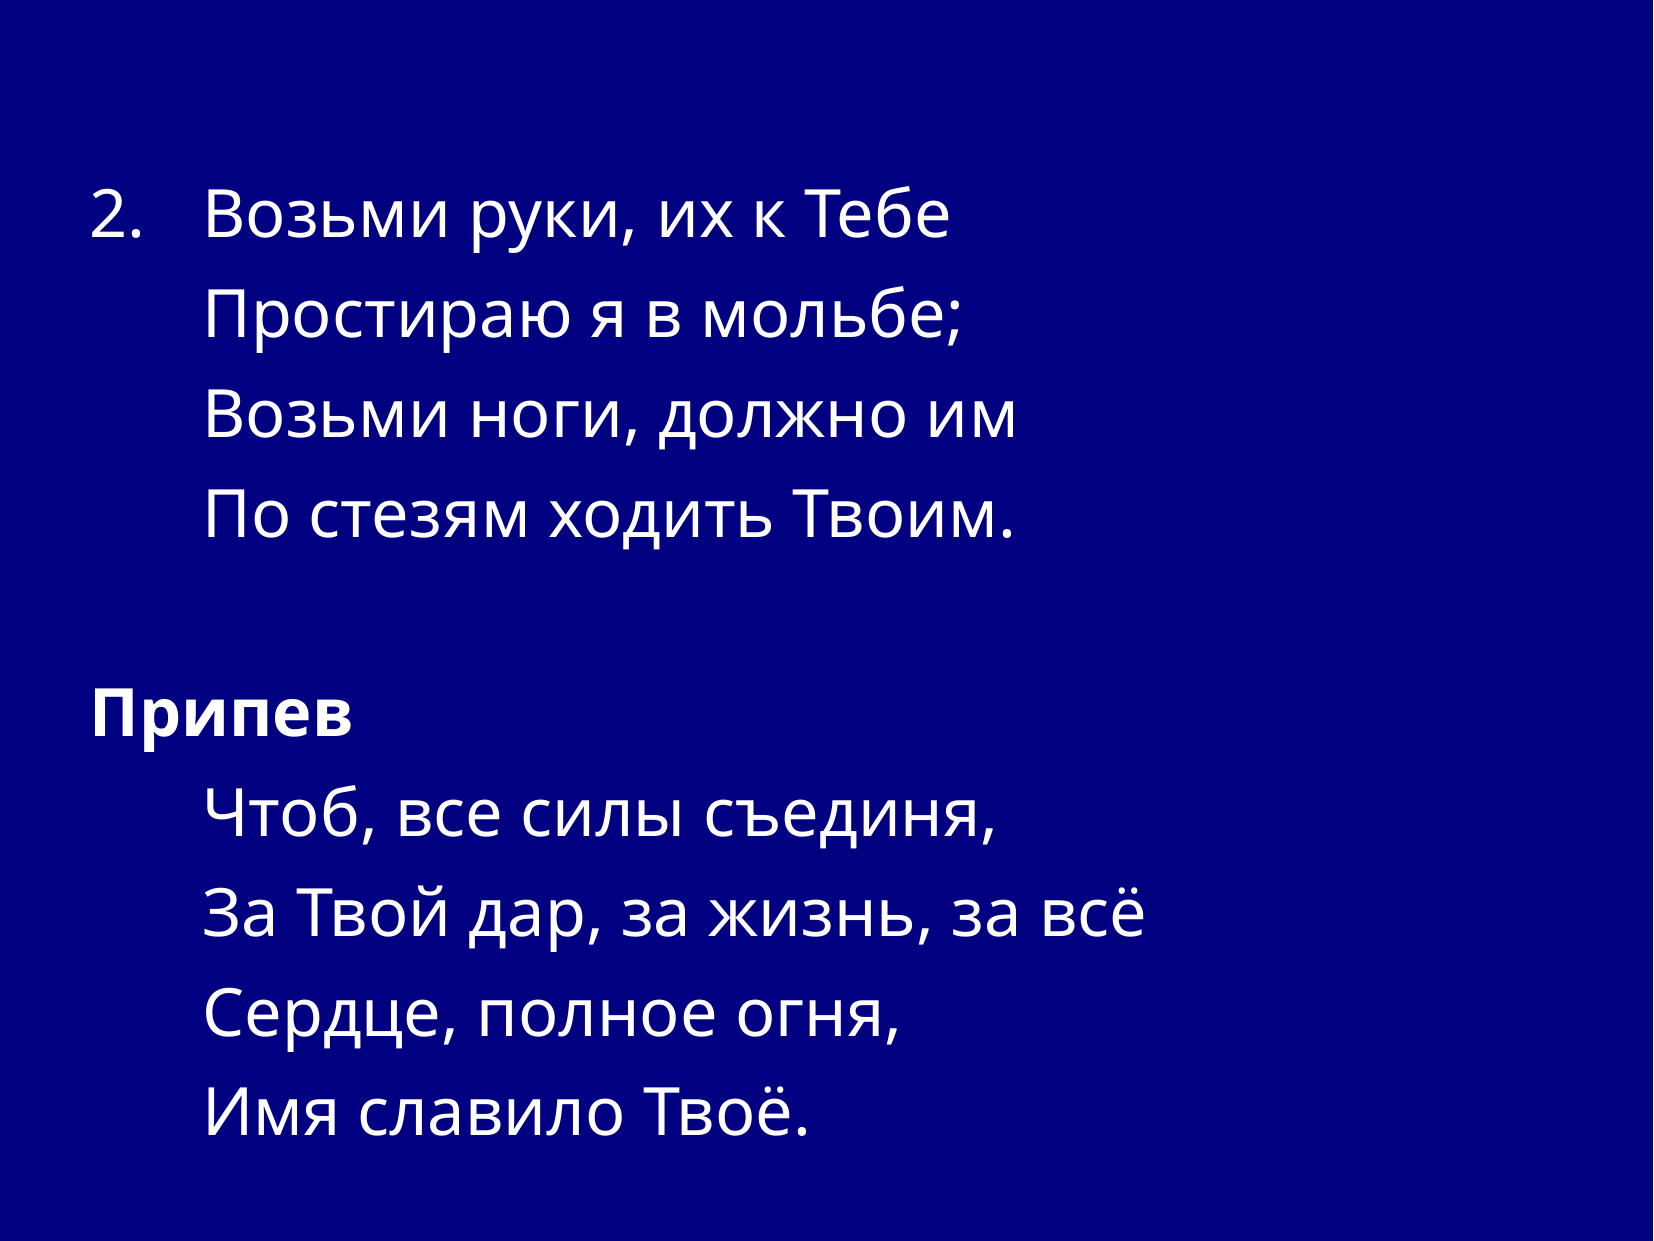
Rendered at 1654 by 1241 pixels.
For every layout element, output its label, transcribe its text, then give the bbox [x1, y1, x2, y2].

text_box 2. Возьми руки, их к Тебе Простираю я в мольбе; Возьми ноги, должно им По стезям ходить Твоим. Припев Чтоб, все силы съединя, За Твой дар, за жизнь, за всё Сердце, полное огня, Имя славило Твоё. [75, 150, 1576, 1163]
